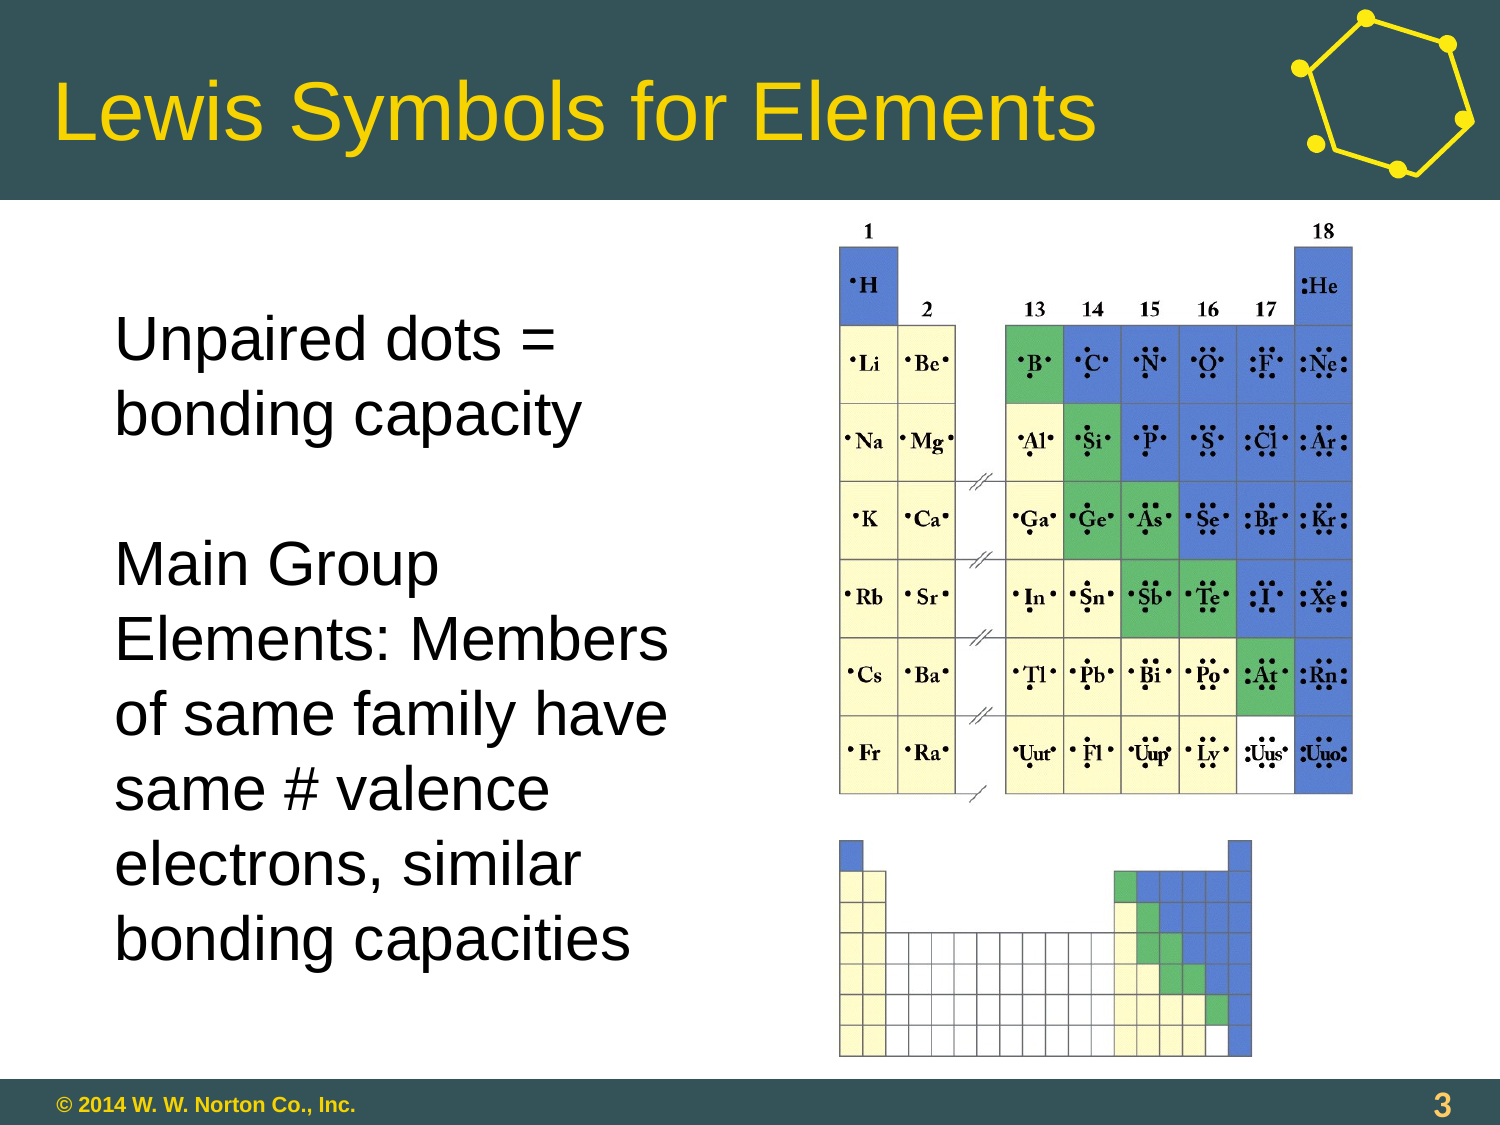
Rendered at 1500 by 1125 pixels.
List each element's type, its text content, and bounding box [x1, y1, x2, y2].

title Lewis Symbols for Elements [37, 19, 1118, 195]
slide_number <number> [1417, 1076, 1468, 1125]
text_box Unpaired dots = bonding capacity Main Group Elements: Members of same family have same # valence electrons, similar bonding capacities [99, 290, 713, 981]
picture [832, 217, 1363, 1063]
